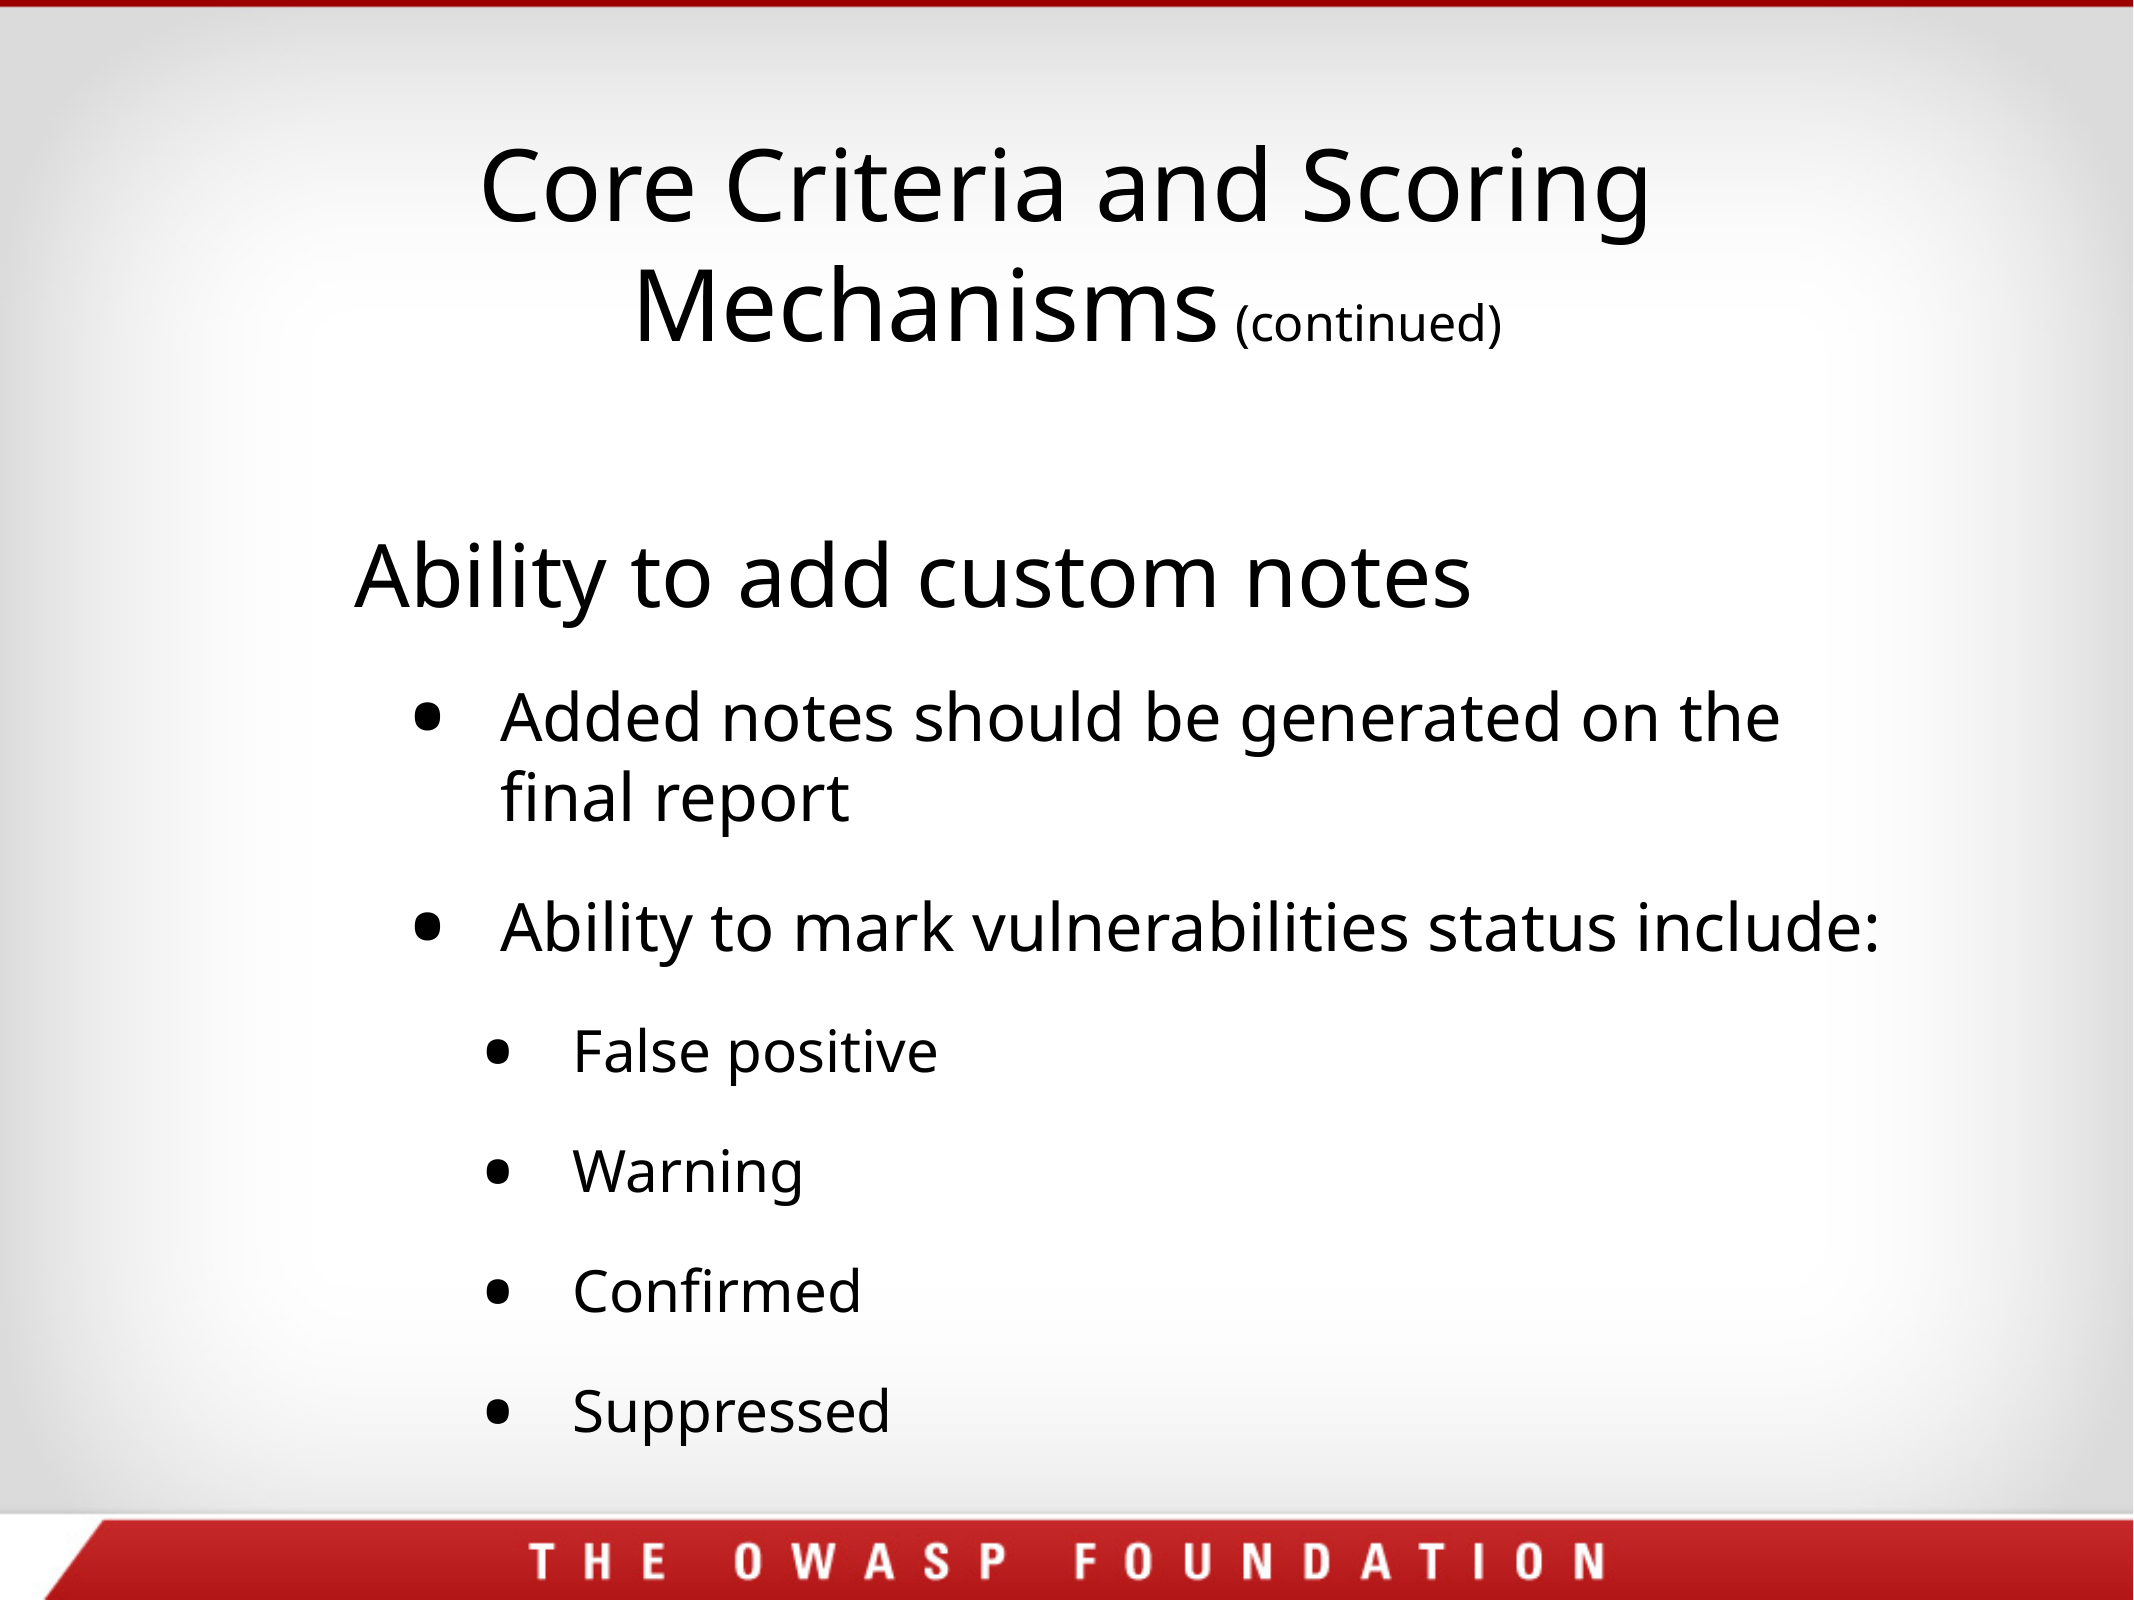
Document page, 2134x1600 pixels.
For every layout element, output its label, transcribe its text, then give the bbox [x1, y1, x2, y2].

title Core Criteria and Scoring Mechanisms (continued) [208, 22, 1925, 454]
list Ability to add custom notes Added notes should be generated on the final report Ability to mark vulnerabilities status include: False positive Warning Confirmed Suppressed [208, 454, 1925, 1510]
picture [0, 0, 2134, 1600]
